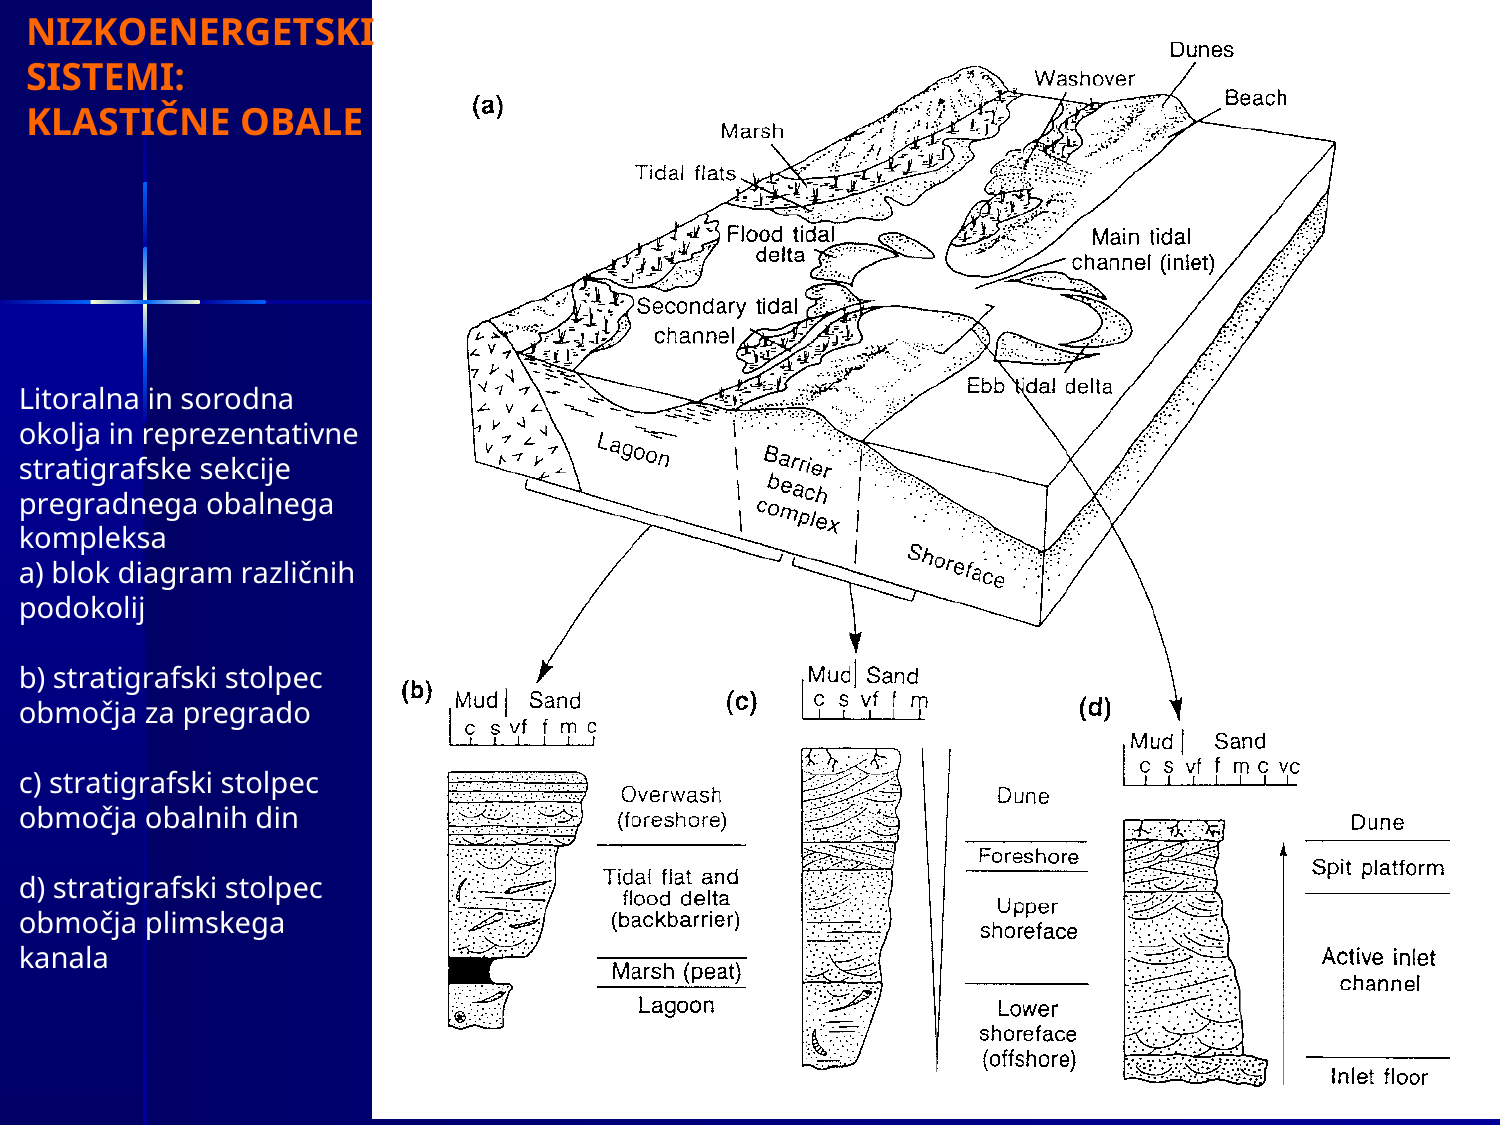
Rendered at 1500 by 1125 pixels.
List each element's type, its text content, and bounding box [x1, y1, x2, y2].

picture [372, 0, 1500, 1120]
text_box Litoralna in sorodna okolja in reprezentativne stratigrafske sekcije pregradnega obalnega kompleksa a) blok diagram različnih podokolij b) stratigrafski stolpec območja za pregrado c) stratigrafski stolpec območja obalnih din d) stratigrafski stolpec območja plimskega kanala [3, 372, 382, 1018]
text_box NIZKOENERGETSKI SISTEMI: KLASTIČNE OBALE [11, 0, 400, 151]
